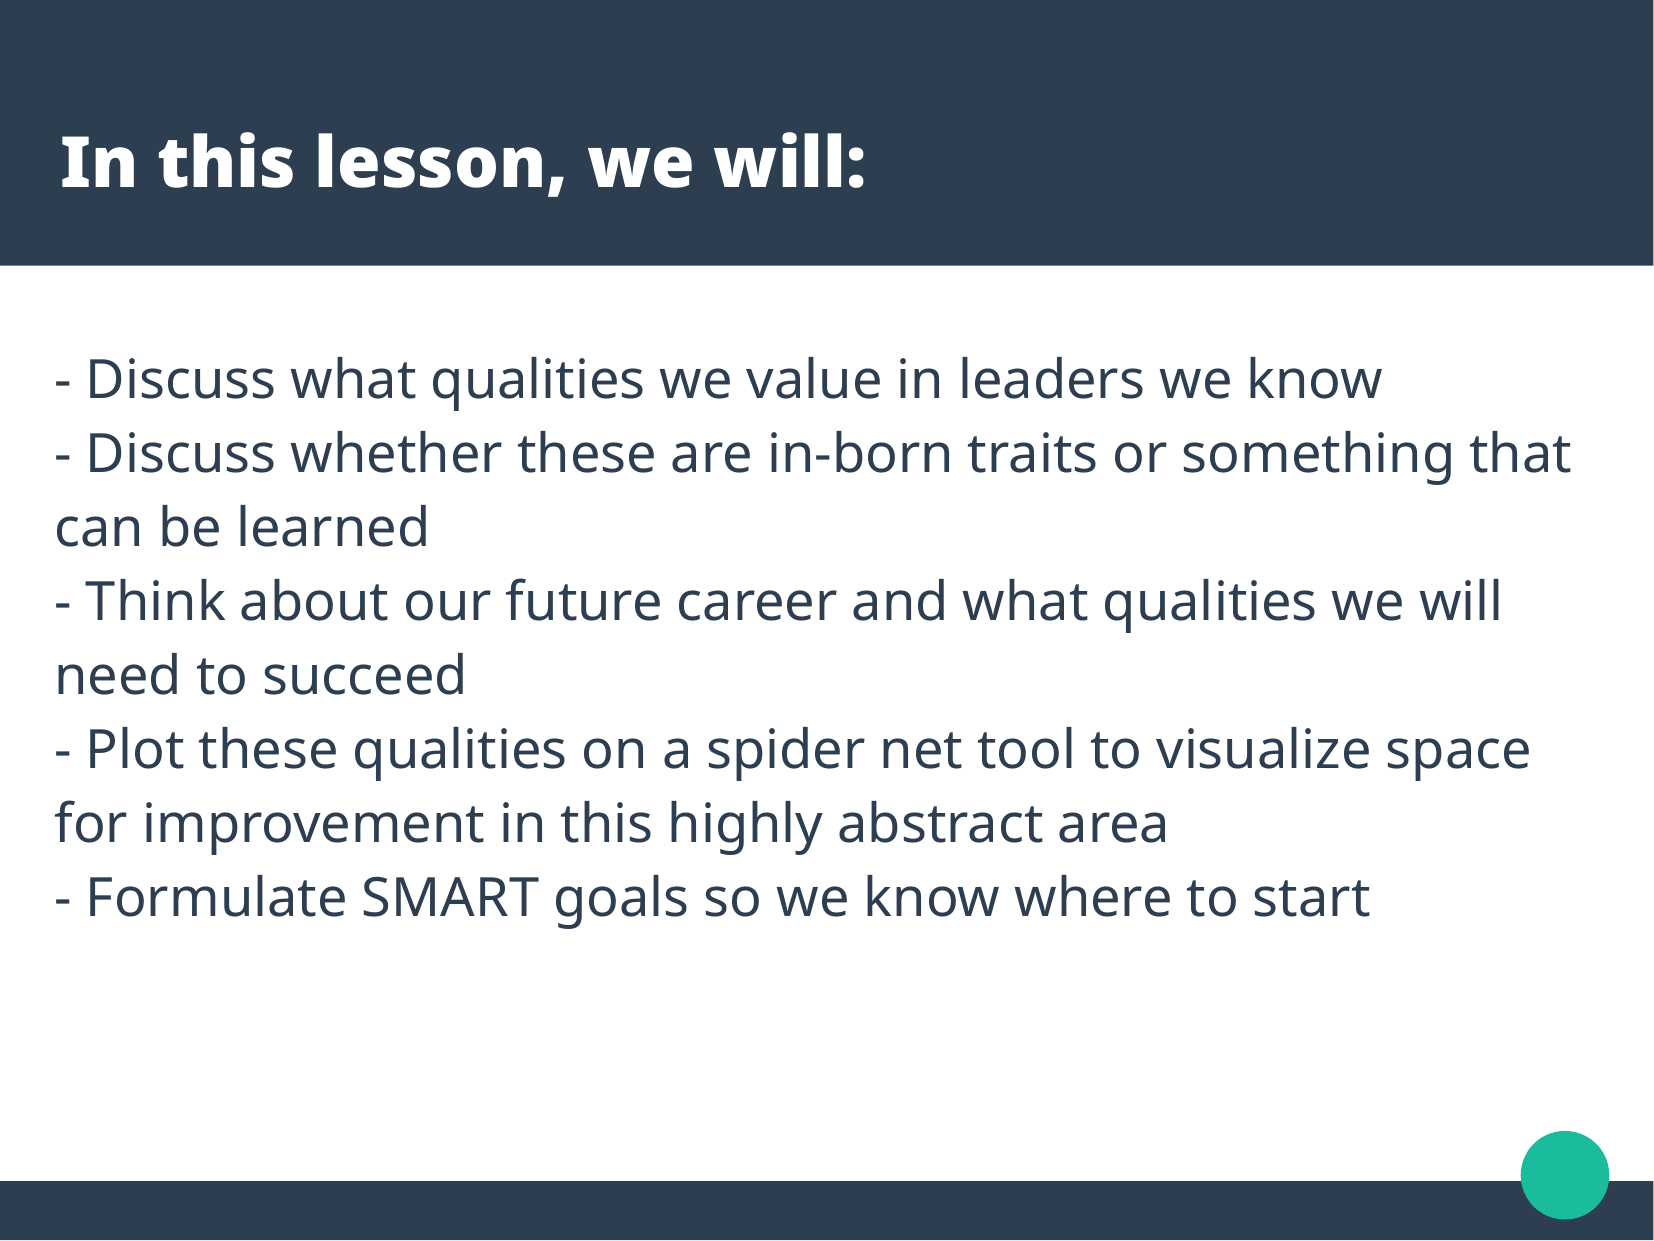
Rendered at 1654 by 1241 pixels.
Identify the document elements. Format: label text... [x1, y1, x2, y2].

subtitle - Discuss what qualities we value in leaders we know - Discuss whether these are in-born traits or something that can be learned - Think about our future career and what qualities we will need to succeed - Plot these qualities on a spider net tool to visualize space for improvement in this highly abstract area - Formulate SMART goals so we know where to start [54, 317, 1591, 1241]
title In this lesson, we will: [60, 80, 1596, 239]
